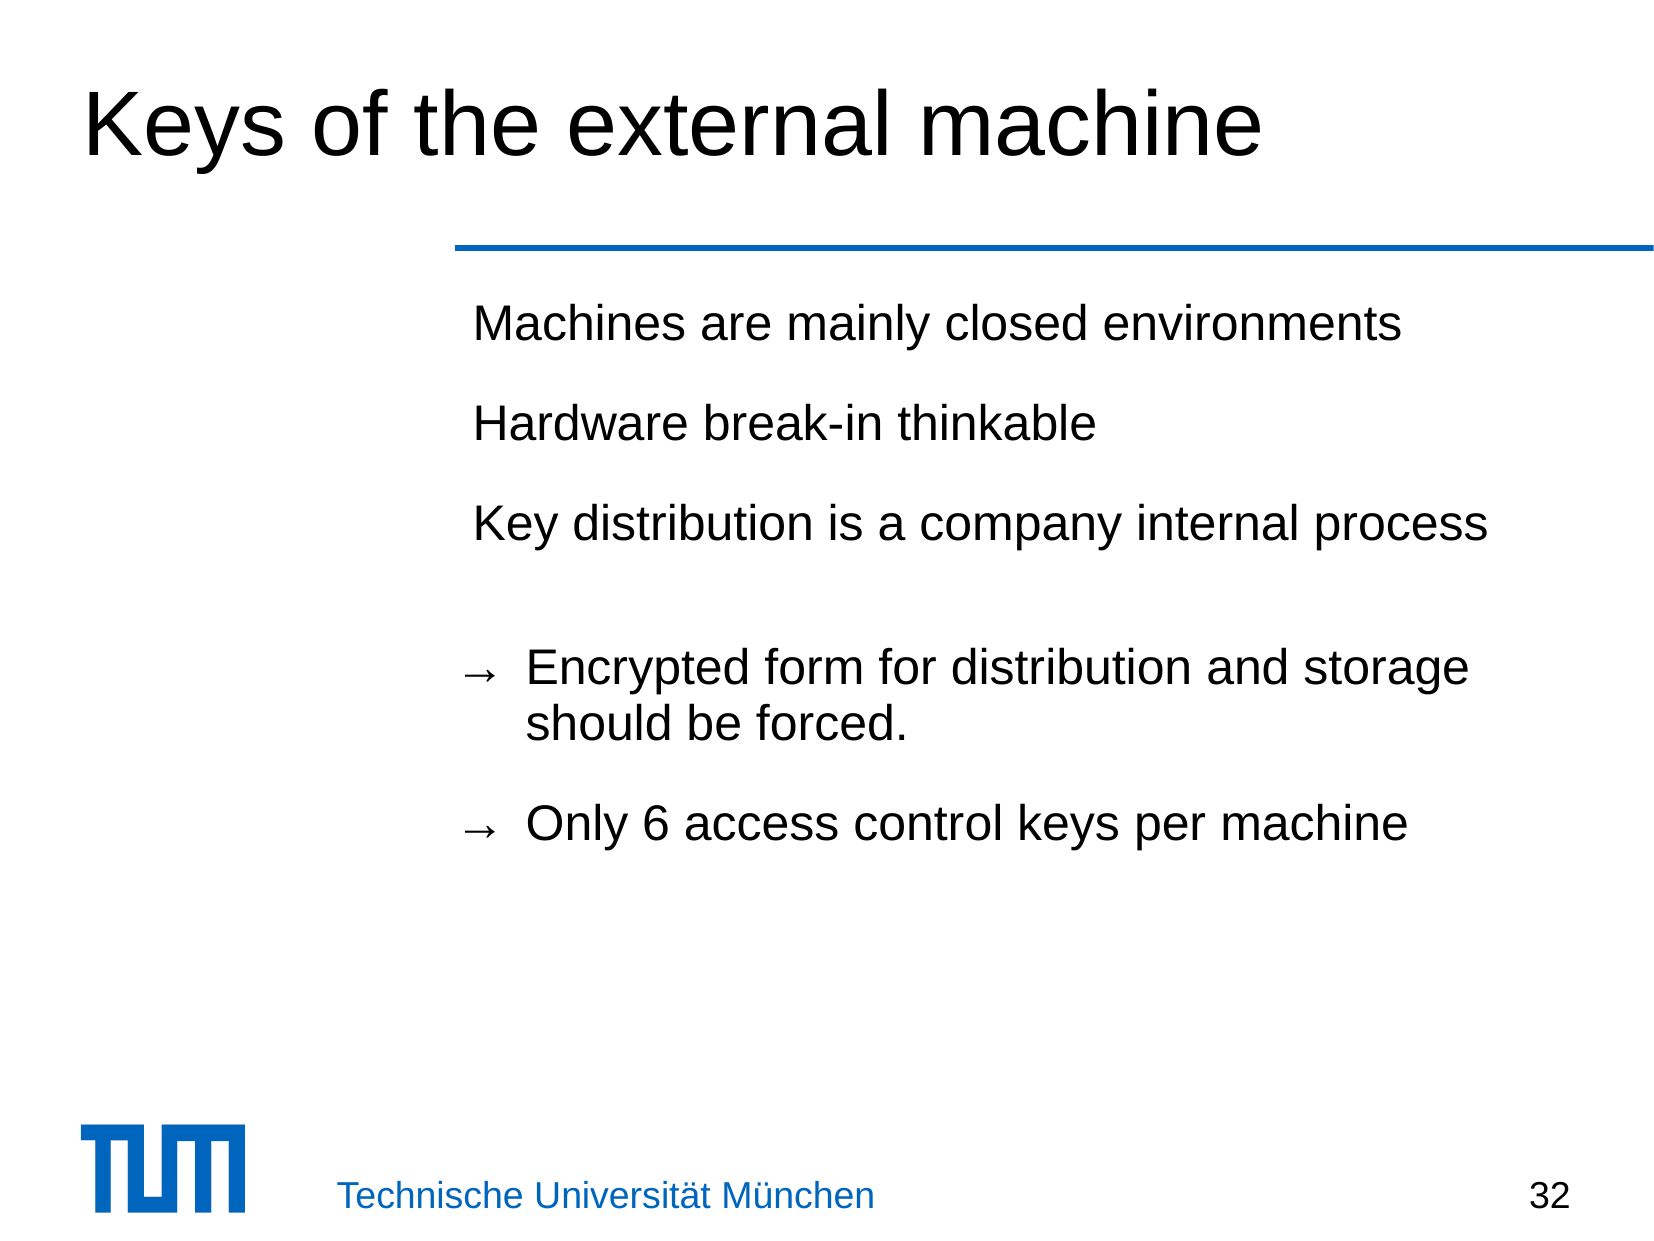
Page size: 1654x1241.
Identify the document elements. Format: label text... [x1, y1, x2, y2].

list Machines are mainly closed environments Hardware break-in thinkable Key distribution is a company internal process → Encrypted form for distribution and storage should be forced. → Only 6 access control keys per machine [454, 295, 1571, 1114]
picture [80, 1124, 245, 1213]
title Keys of the external machine [82, 19, 1571, 228]
